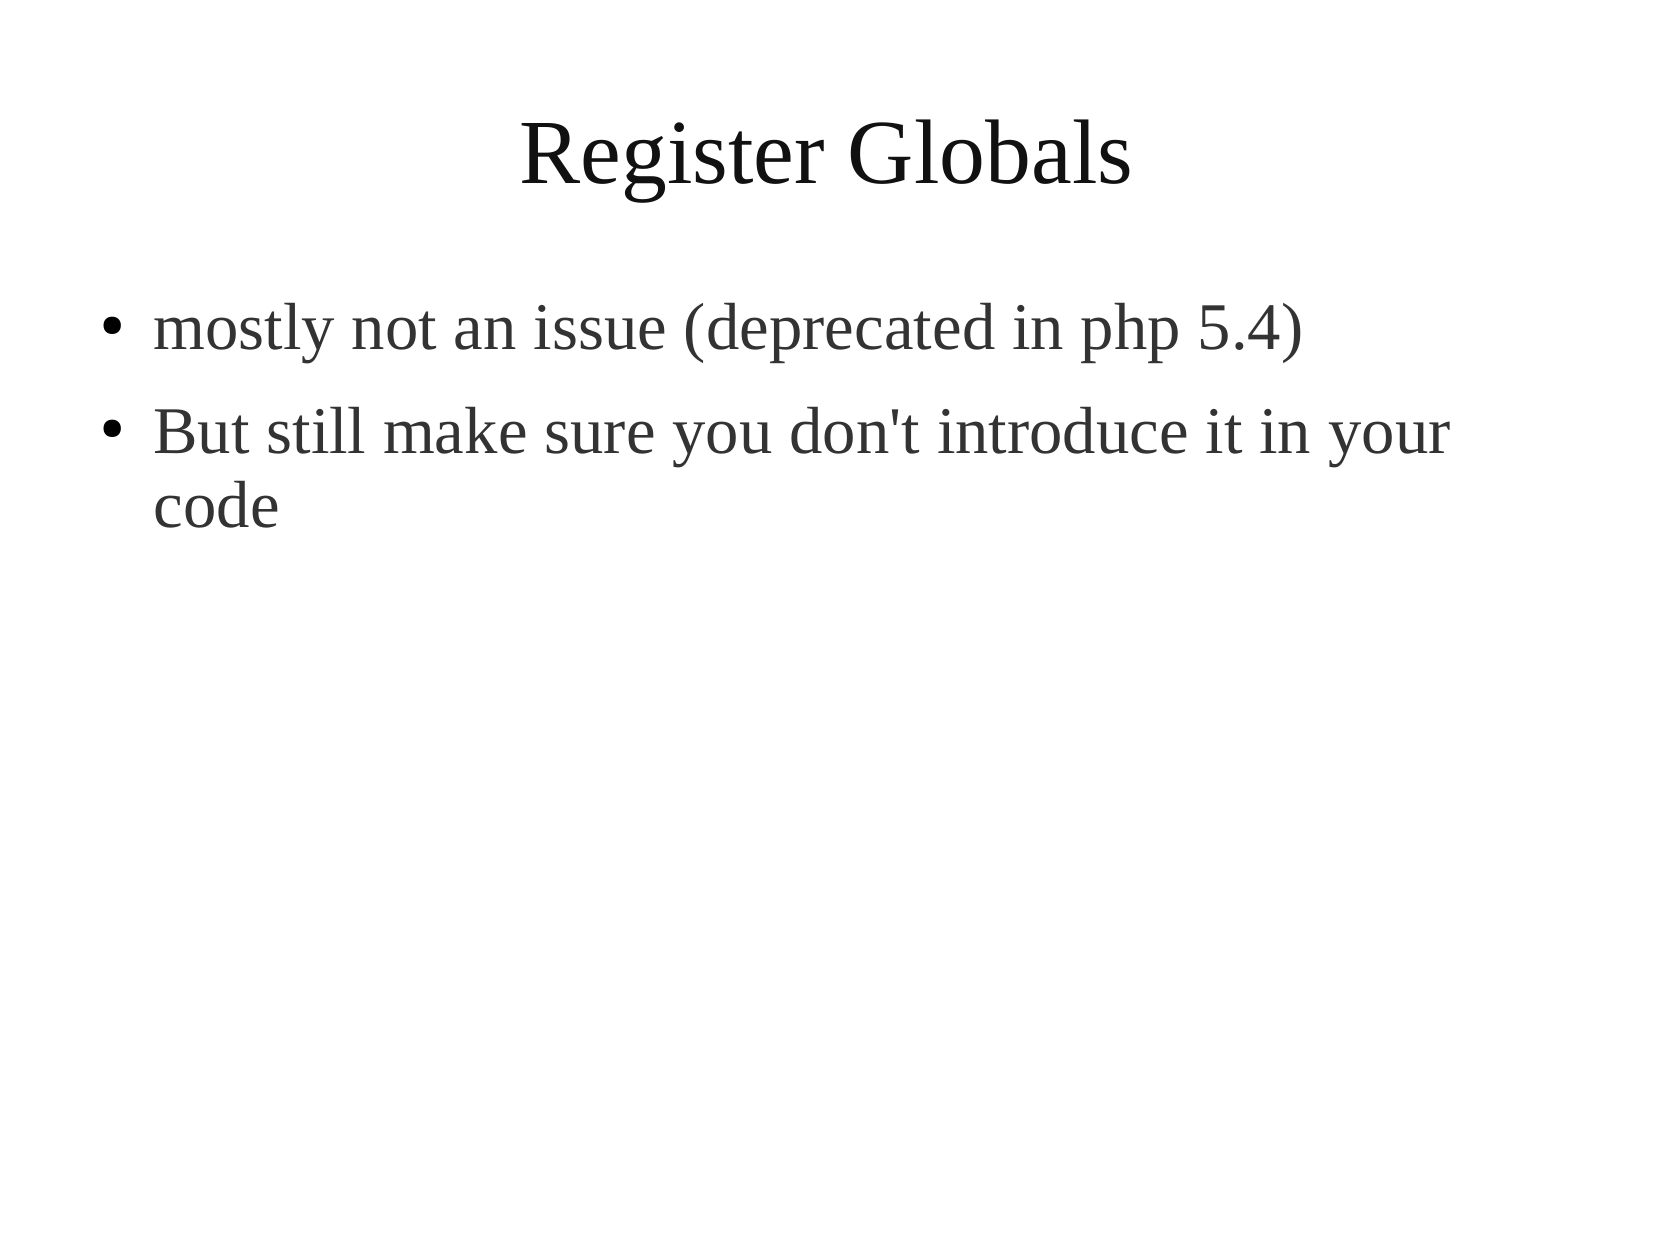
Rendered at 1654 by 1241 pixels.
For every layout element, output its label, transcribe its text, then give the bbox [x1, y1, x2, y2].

list mostly not an issue (deprecated in php 5.4) But still make sure you don't introduce it in your code [82, 290, 1571, 1109]
title Register Globals [82, 49, 1571, 257]
